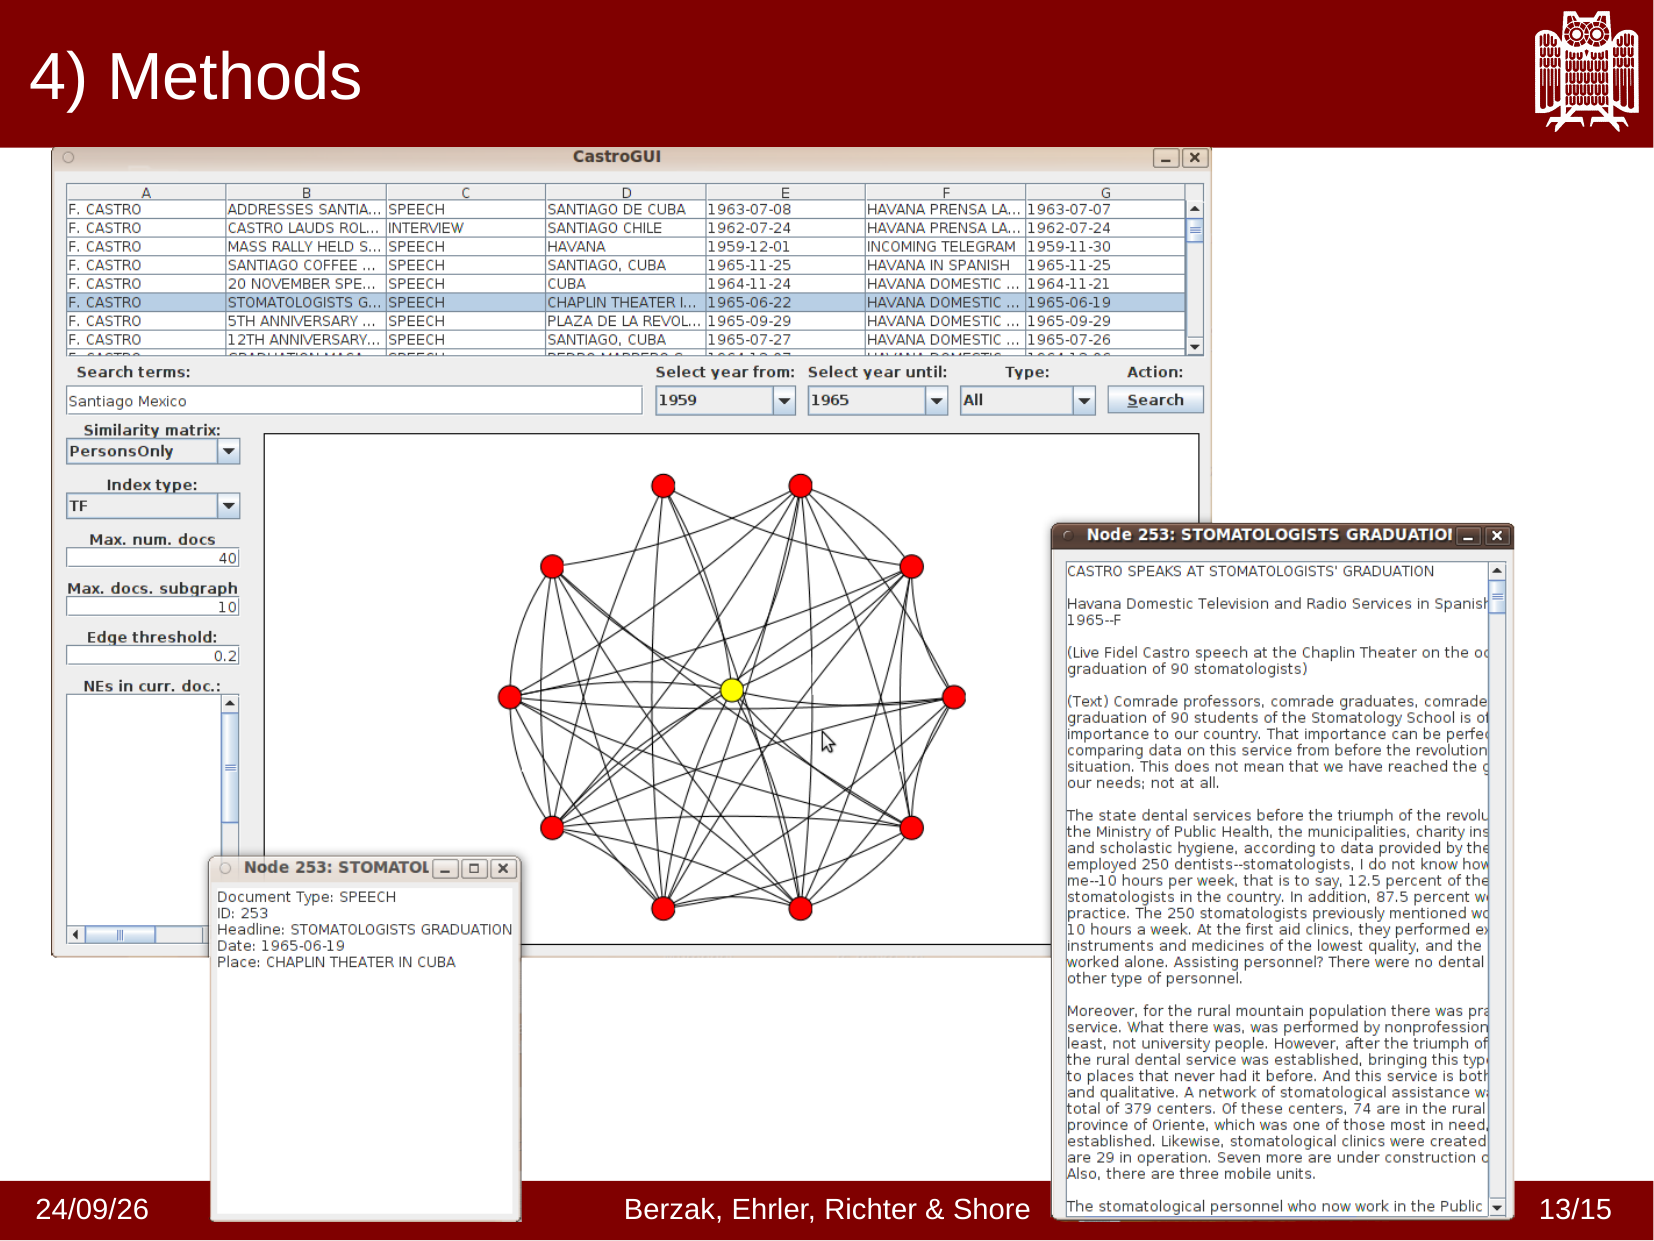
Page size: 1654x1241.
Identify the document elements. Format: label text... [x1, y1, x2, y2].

picture [51, 147, 1539, 1222]
title 4) Methods [29, 17, 1506, 136]
picture [1535, 11, 1639, 132]
